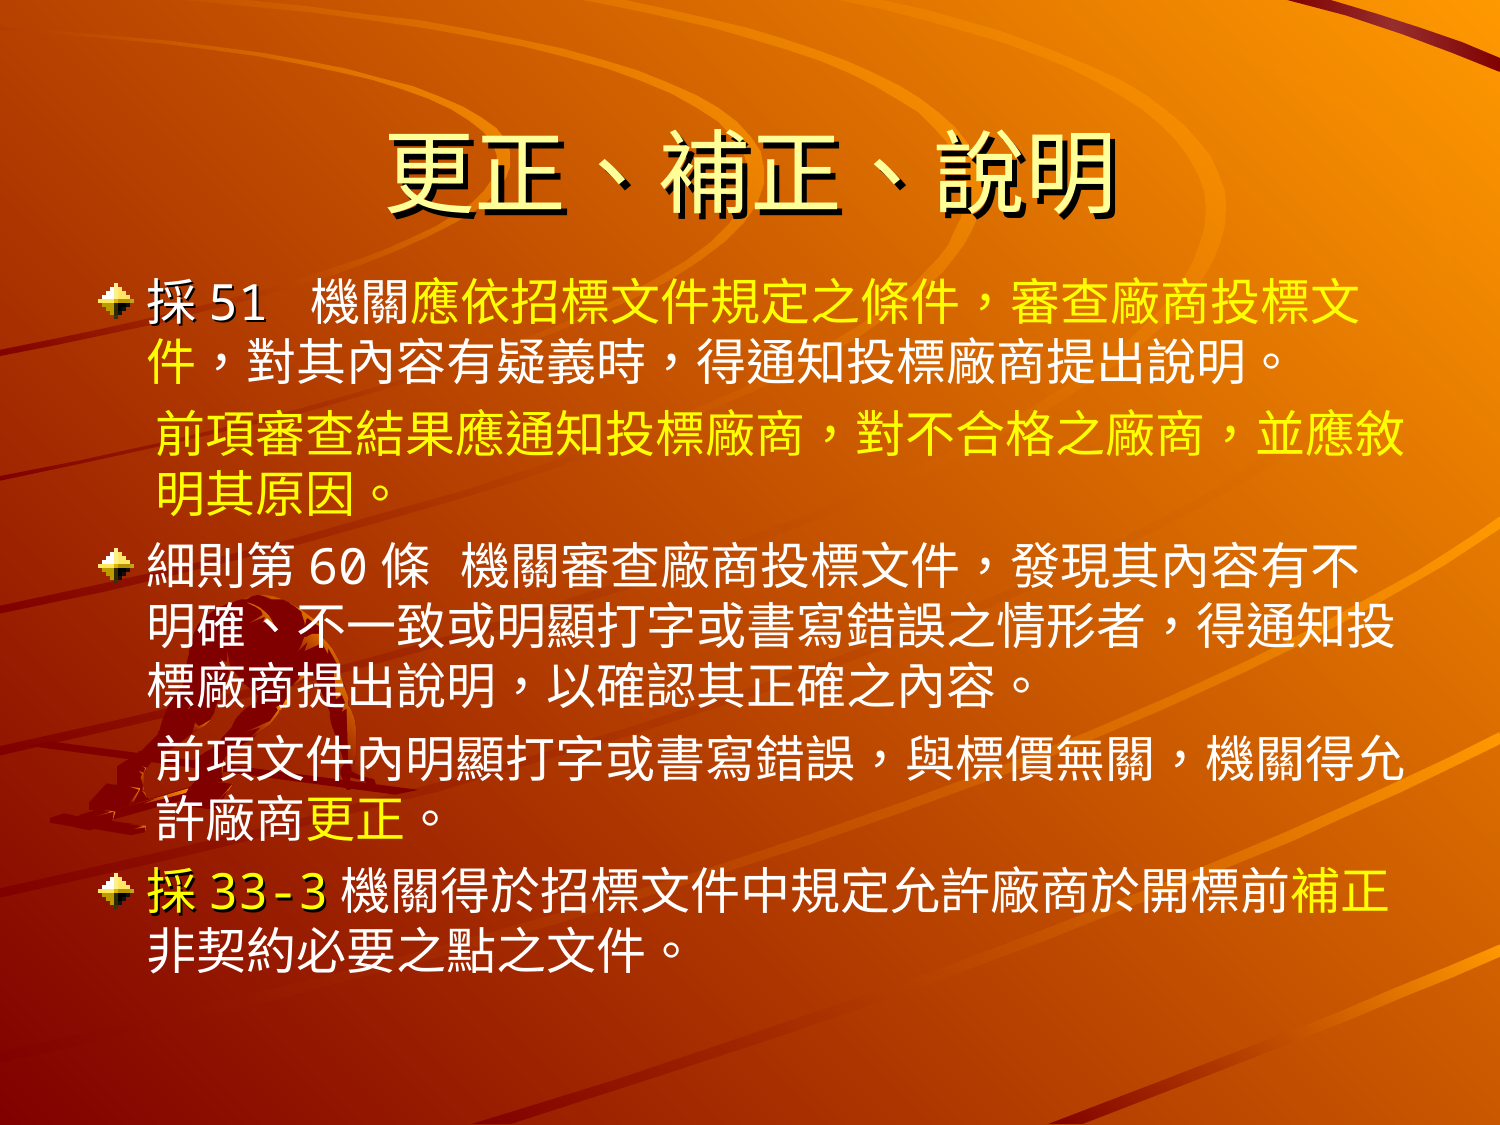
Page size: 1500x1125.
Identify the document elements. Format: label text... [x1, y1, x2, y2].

list 採51 機關應依招標文件規定之條件，審查廠商投標文件，對其內容有疑義時，得通知投標廠商提出說明。 前項審查結果應通知投標廠商，對不合格之廠商，並應敘明其原因。 細則第60條 機關審查廠商投標文件，發現其內容有不明確、不一致或明顯打字或書寫錯誤之情形者，得通知投標廠商提出說明，以確認其正確之內容。 前項文件內明顯打字或書寫錯誤，與標價無關，機關得允許廠商更正。 採33-3機關得於招標文件中規定允許廠商於開標前補正非契約必要之點之文件。 [75, 262, 1426, 1006]
title 更正、補正、說明 [75, 25, 1426, 233]
